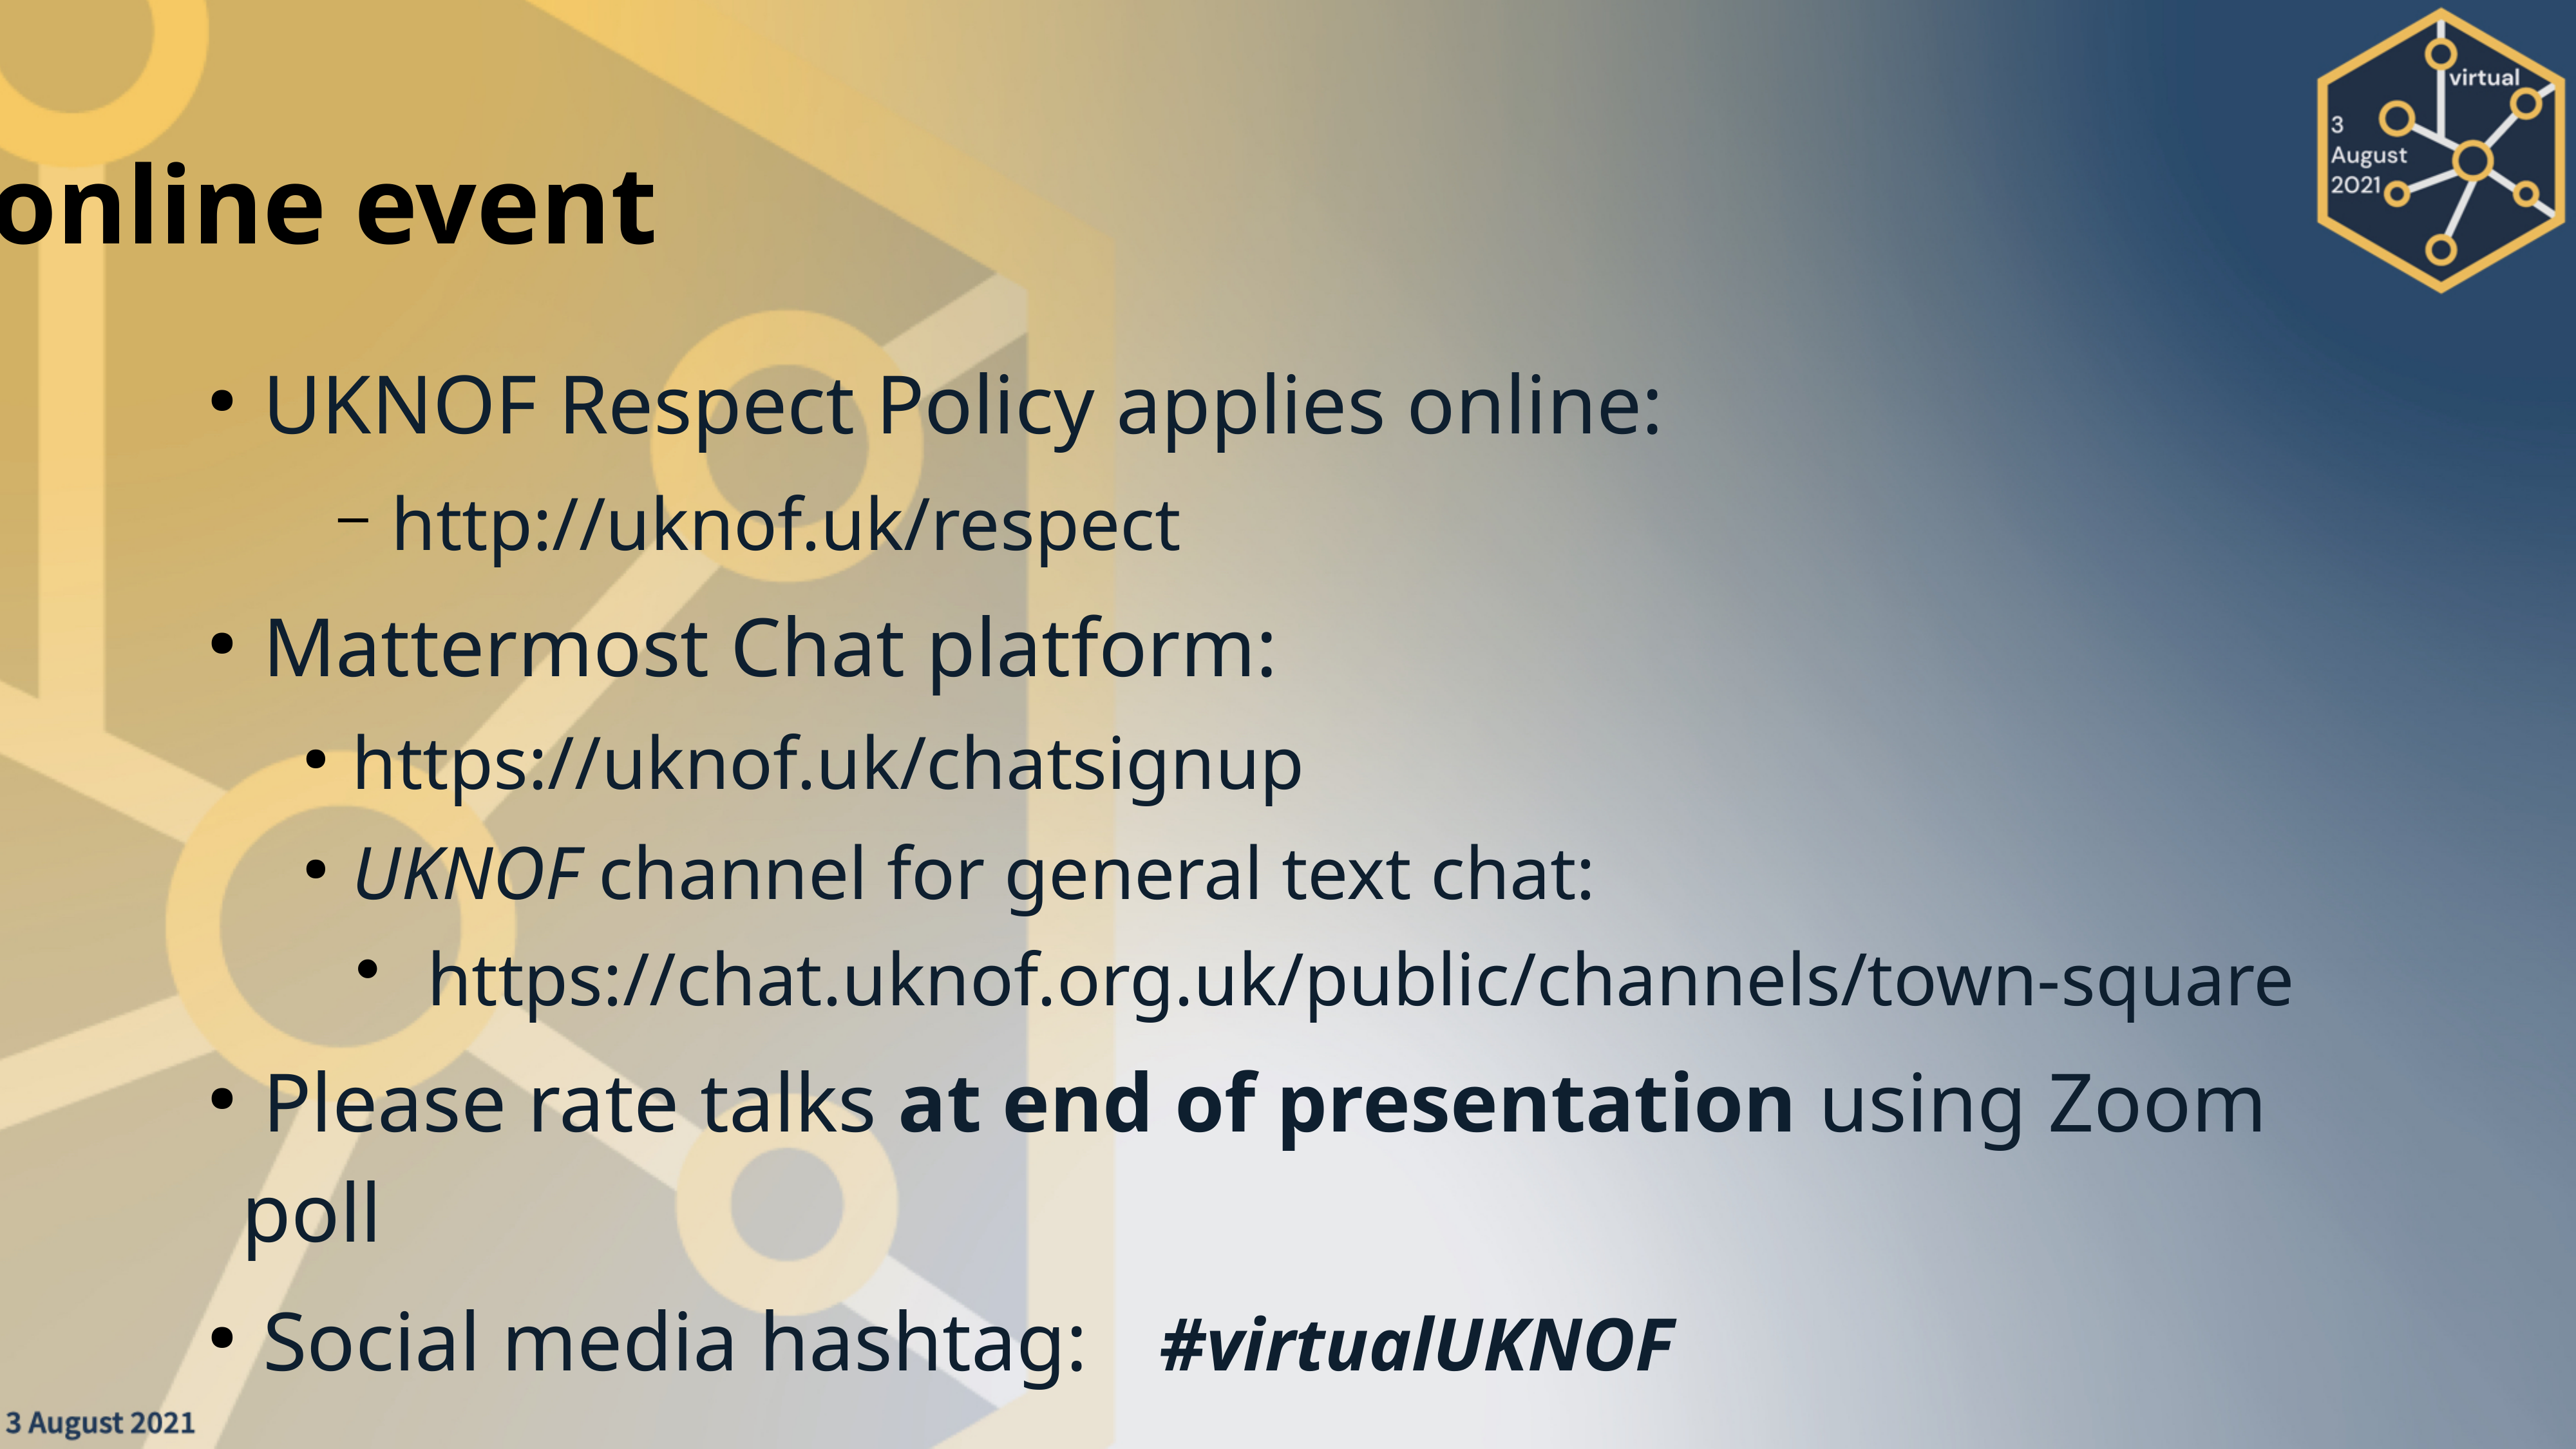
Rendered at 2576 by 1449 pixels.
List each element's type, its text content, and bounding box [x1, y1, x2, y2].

picture [0, 0, 2576, 1449]
title online event [0, 80, 2309, 323]
list UKNOF Respect Policy applies online: http://uknof.uk/respect Mattermost Chat platform: https://uknof.uk/chatsignup UKNOF channel for general text chat: https://chat.uknof.org.uk/public/channels/town-square Please rate talks at end of presentation using Zoom poll Social media hashtag: #virtualUKNOF [196, 348, 2380, 1247]
